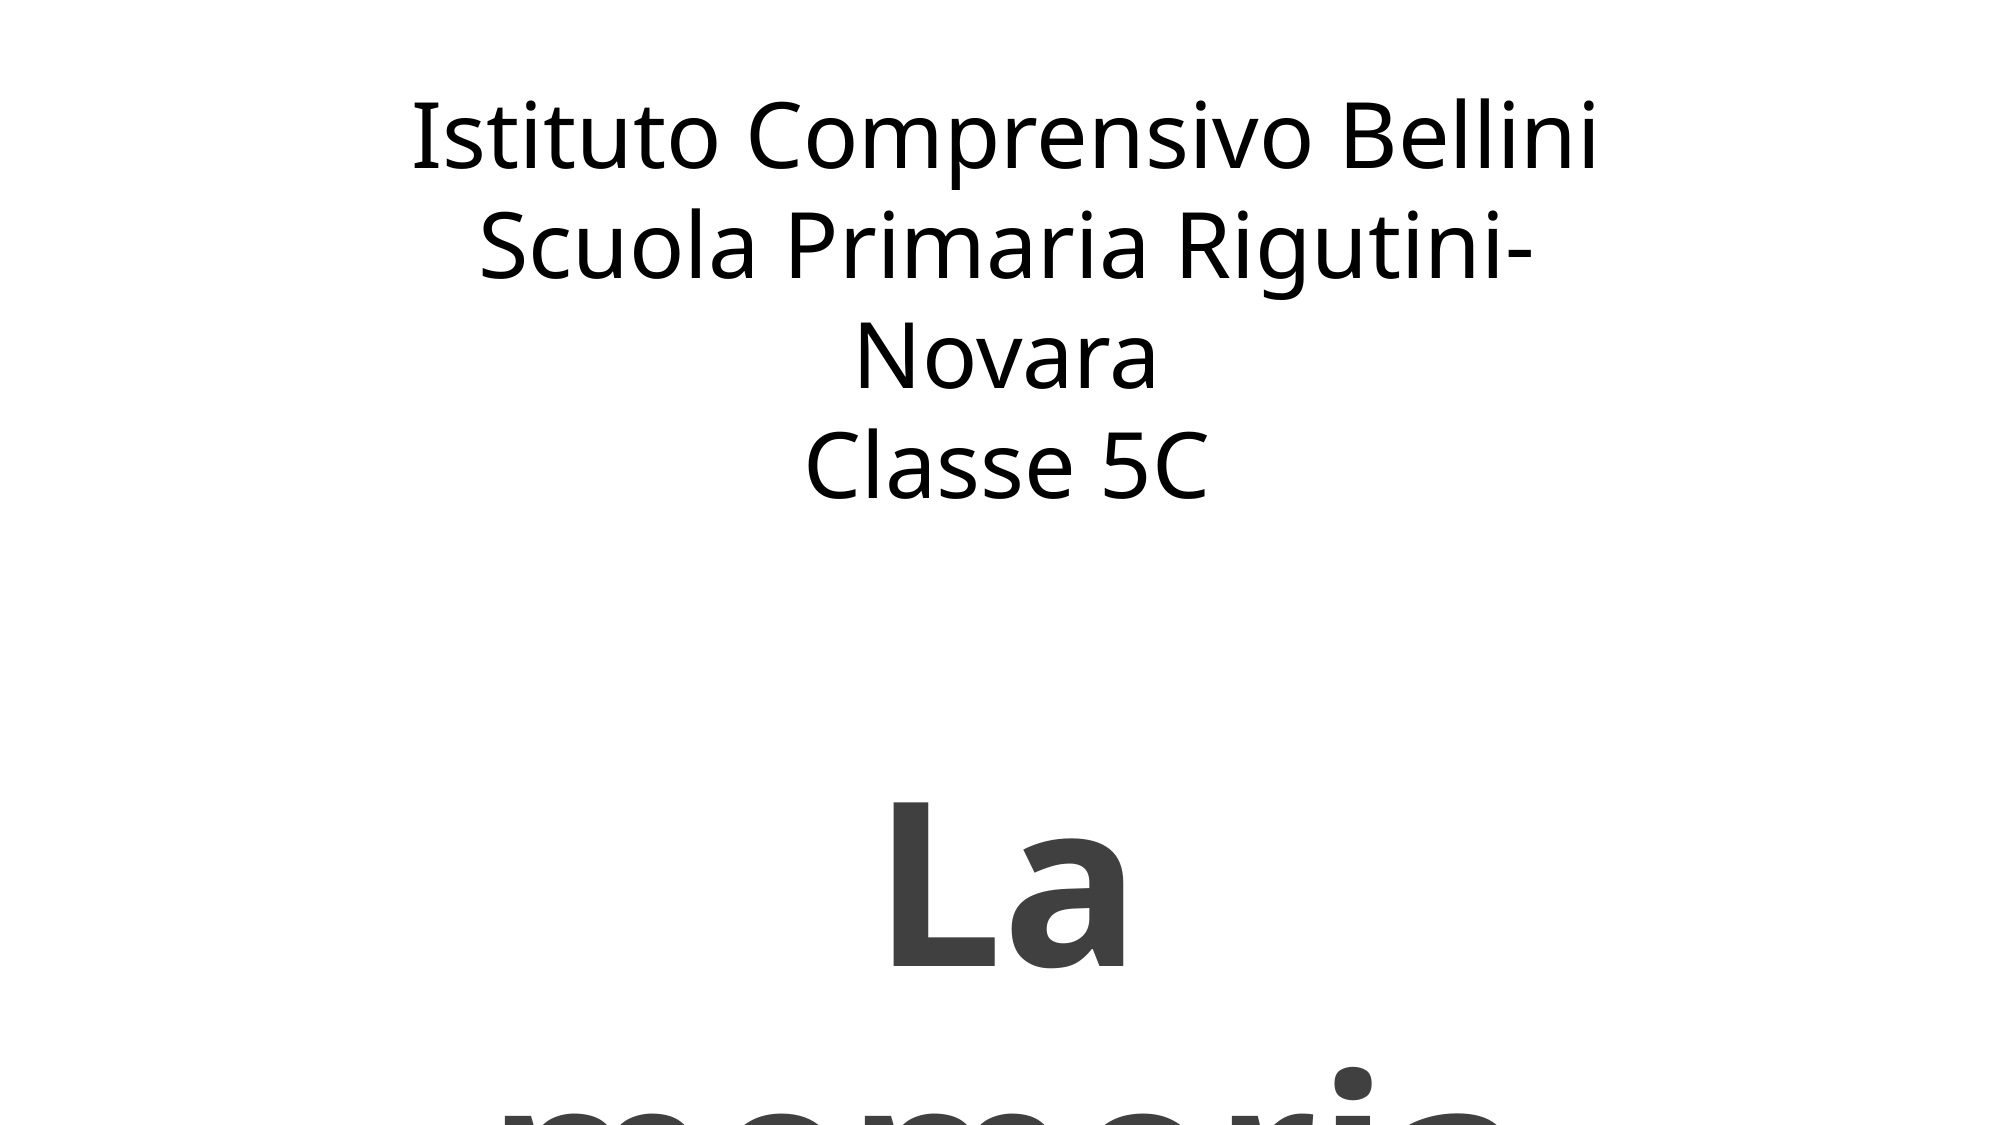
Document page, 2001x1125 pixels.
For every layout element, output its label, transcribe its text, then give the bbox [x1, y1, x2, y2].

text_box Istituto Comprensivo Bellini Scuola Primaria Rigutini- Novara Classe 5C La memoria assordante [337, 69, 1677, 1125]
